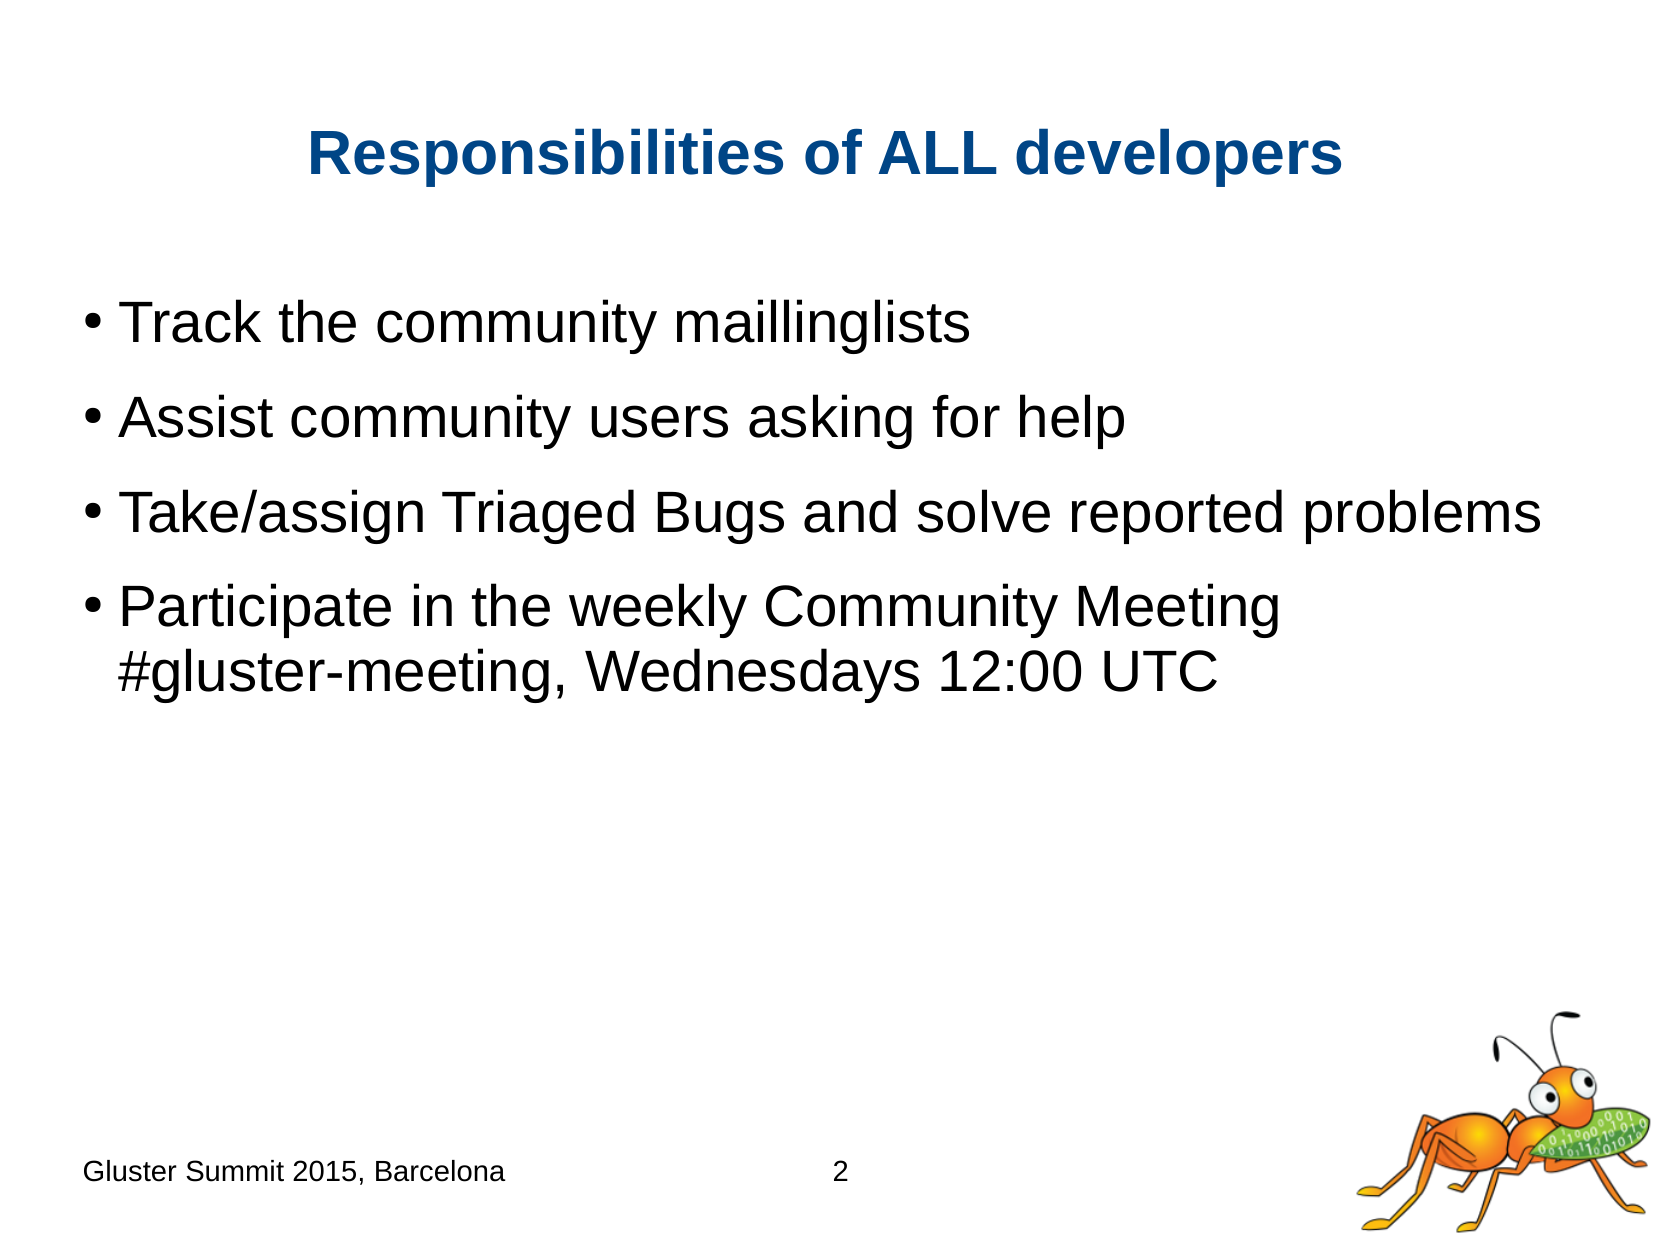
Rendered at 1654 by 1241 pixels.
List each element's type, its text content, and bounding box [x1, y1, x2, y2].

list Track the community maillinglists Assist community users asking for help Take/assign Triaged Bugs and solve reported problems Participate in the weekly Community Meeting #gluster-meeting, Wednesdays 12:00 UTC [82, 290, 1571, 1010]
picture [1353, 1009, 1654, 1235]
title Responsibilities of ALL developers [82, 49, 1571, 257]
